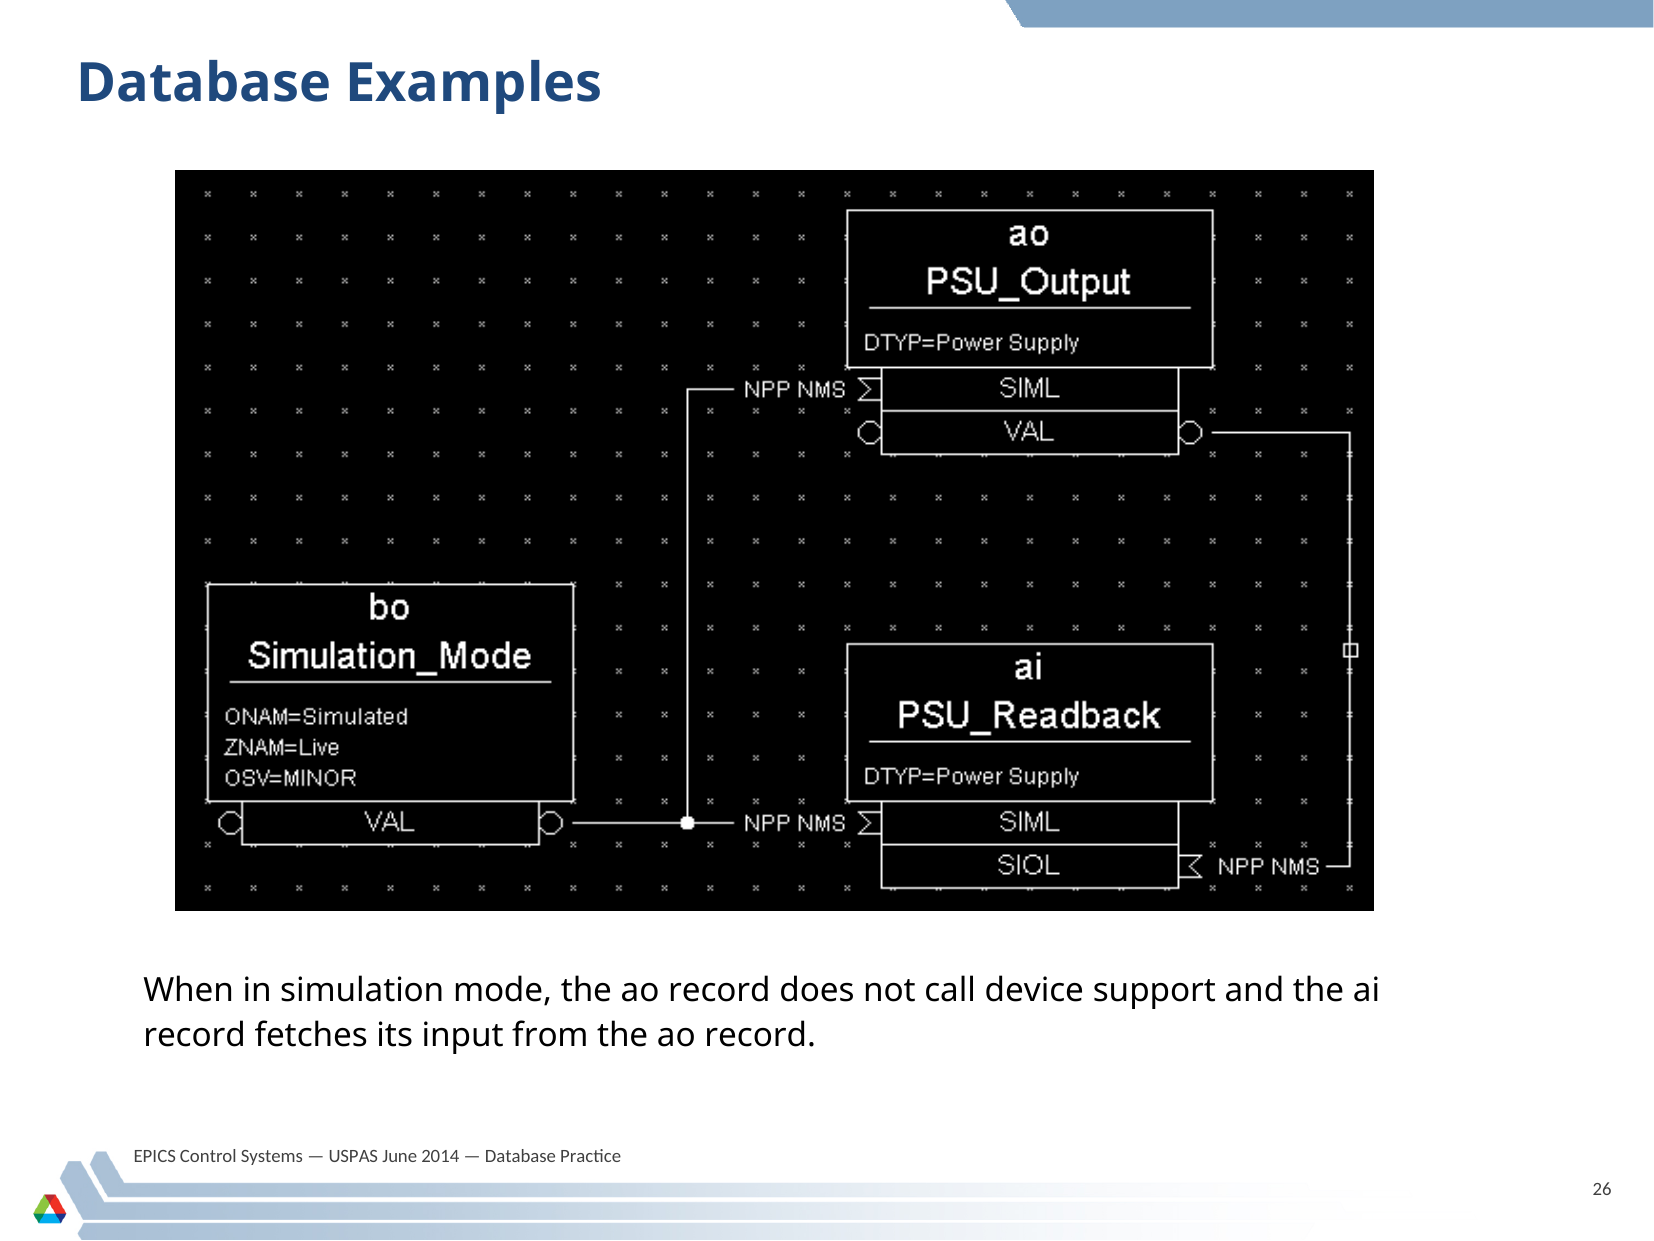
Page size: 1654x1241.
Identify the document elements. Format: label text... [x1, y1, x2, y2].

title Database Examples [61, 51, 1500, 123]
picture [0, 0, 1654, 29]
text_box When in simulation mode, the ao record does not call device support and the ai record fetches its input from the ao record. [128, 958, 1507, 1065]
picture [175, 170, 1374, 911]
picture [0, 1143, 1654, 1240]
